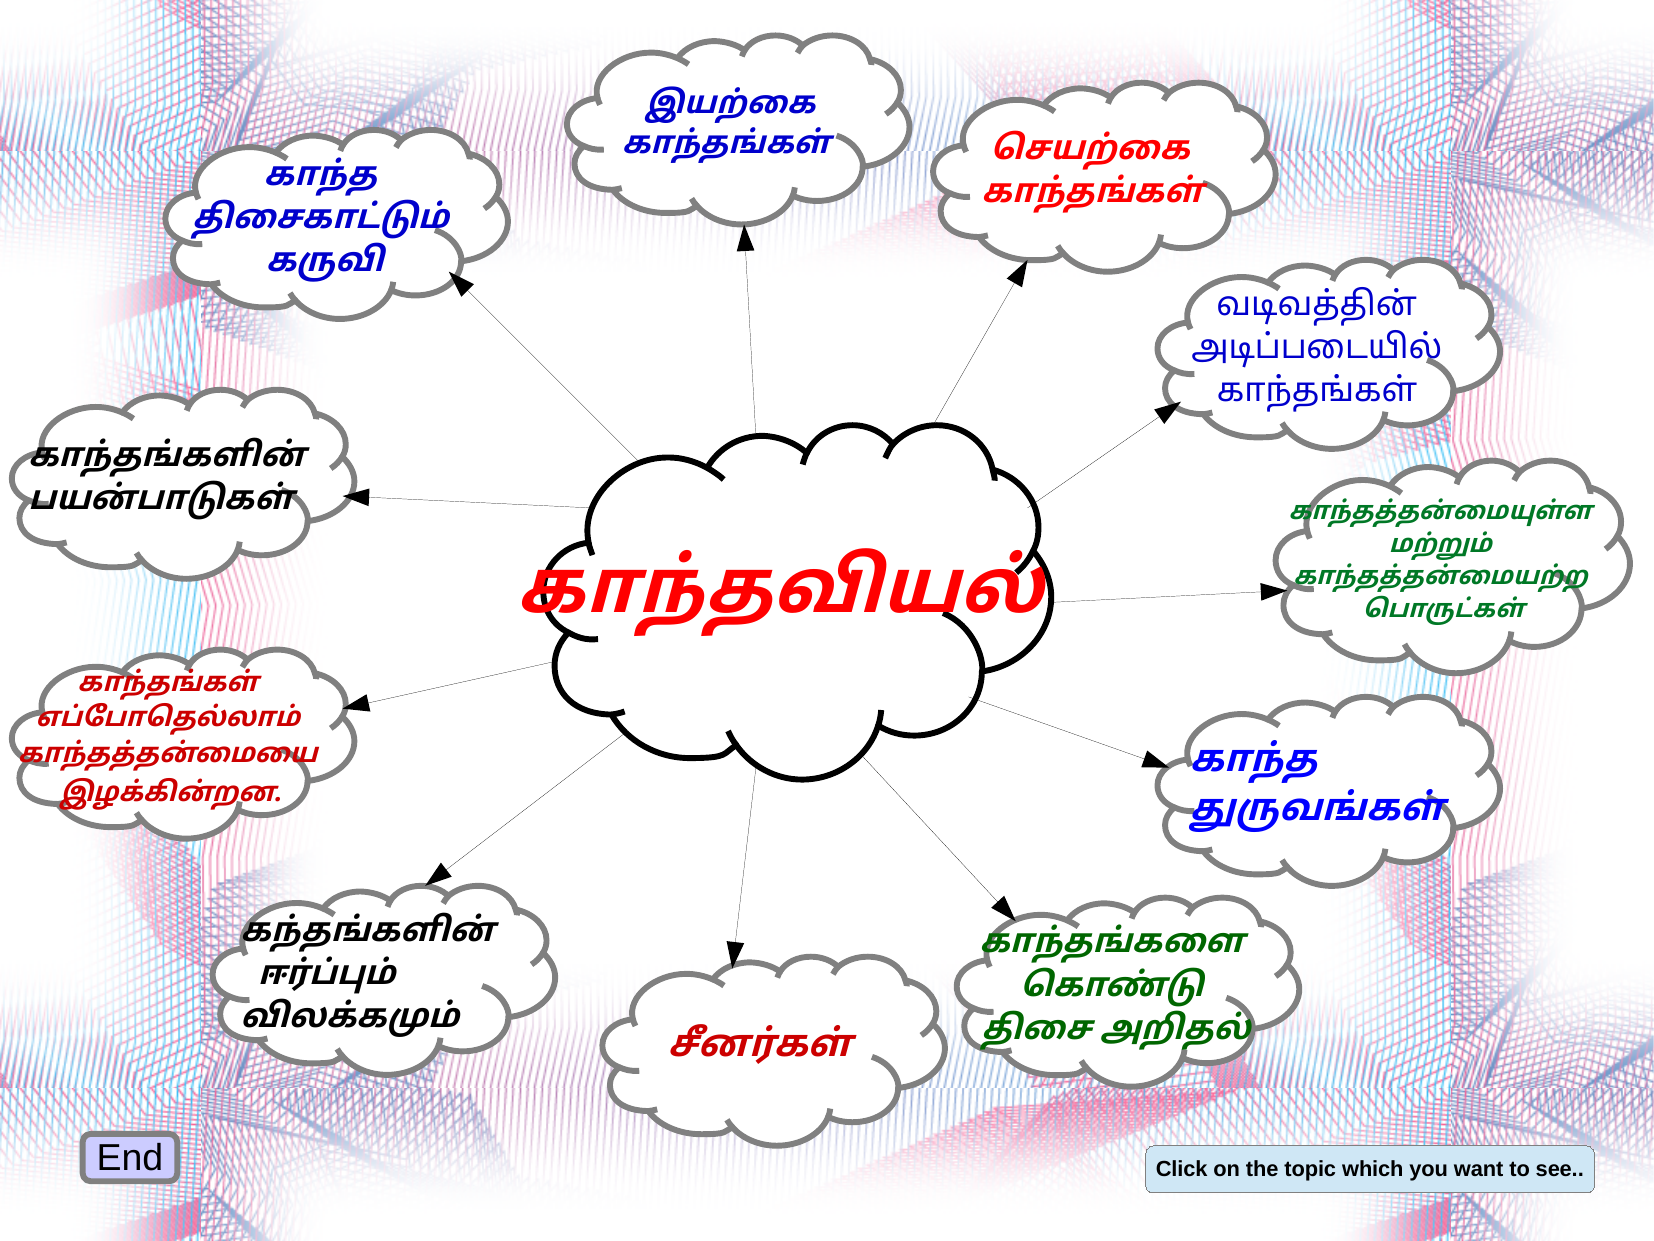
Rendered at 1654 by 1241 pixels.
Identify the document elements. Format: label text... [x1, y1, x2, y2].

text_box காந்தத்தன்மையுள்ள மற்றும் காந்தத்தன்மையற்ற பொருட்கள் [1275, 460, 1630, 674]
text_box இயற்கை காந்தங்கள் [566, 35, 910, 225]
text_box வடிவத்தின் அடிப்படையில் காந்தங்கள் [1157, 259, 1501, 449]
text_box கந்தங்களின் ஈர்ப்பும் விலக்கமும் [212, 885, 556, 1075]
text_box Click on the topic which you want to see.. [1145, 1145, 1595, 1193]
text_box காந்தங்களின் பயன்பாடுகள் [11, 389, 355, 579]
text_box காந்த துருவங்கள் [1157, 696, 1501, 886]
text_box செயற்கை காந்தங்கள் [933, 82, 1276, 272]
text_box சீனர்கள் [602, 956, 945, 1146]
text_box காந்தங்கள் எப்போதெல்லாம் காந்தத்தன்மையை இழக்கின்றன. [11, 649, 355, 839]
text_box End [82, 1133, 178, 1182]
text_box காந்தவியல் [547, 425, 1052, 780]
text_box காந்த திசைகாட்டும் கருவி [165, 129, 508, 319]
picture [0, 0, 1654, 1241]
text_box காந்தங்களை கொண்டு திசை அறிதல் [956, 897, 1300, 1087]
